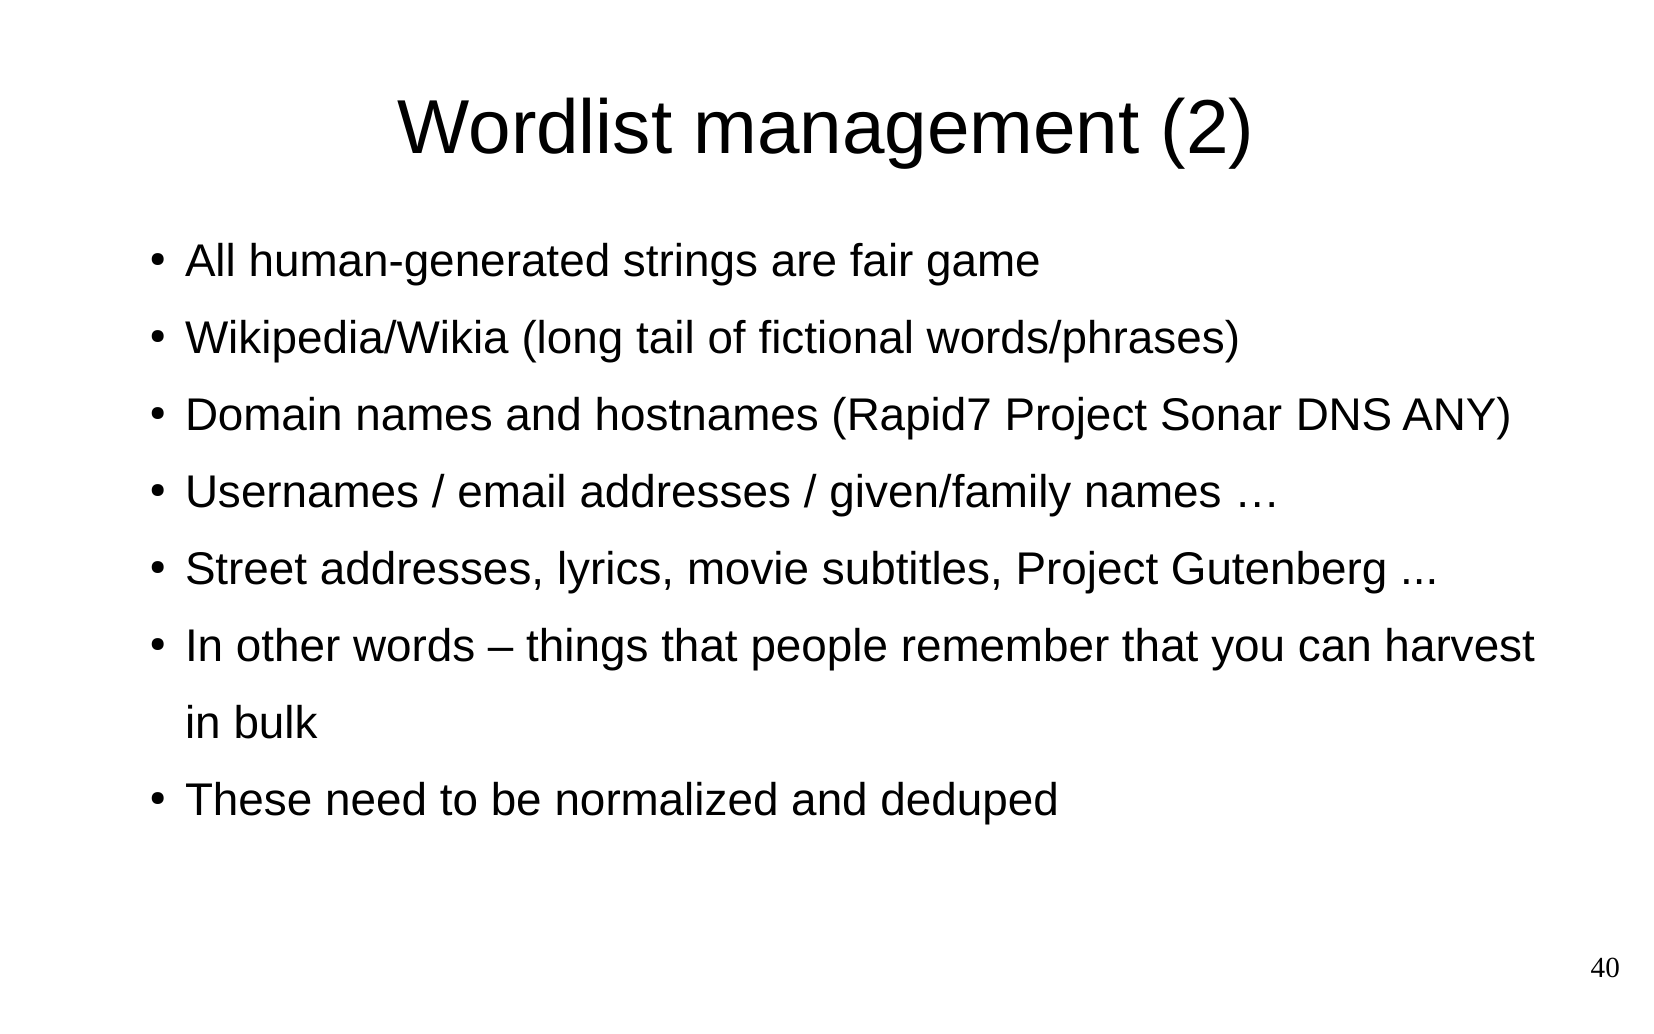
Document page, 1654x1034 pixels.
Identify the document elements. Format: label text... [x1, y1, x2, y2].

text_box <number> [1560, 951, 1621, 1023]
title Wordlist management (2) [82, 41, 1571, 209]
subtitle All human-generated strings are fair game Wikipedia/Wikia (long tail of fictional words/phrases) Domain names and hostnames (Rapid7 Project Sonar DNS ANY) Usernames / email addresses / given/family names … Street addresses, lyrics, movie subtitles, Project Gutenberg ... In other words – things that people remember that you can harvest in bulk These need to be normalized and deduped [82, 209, 1571, 856]
